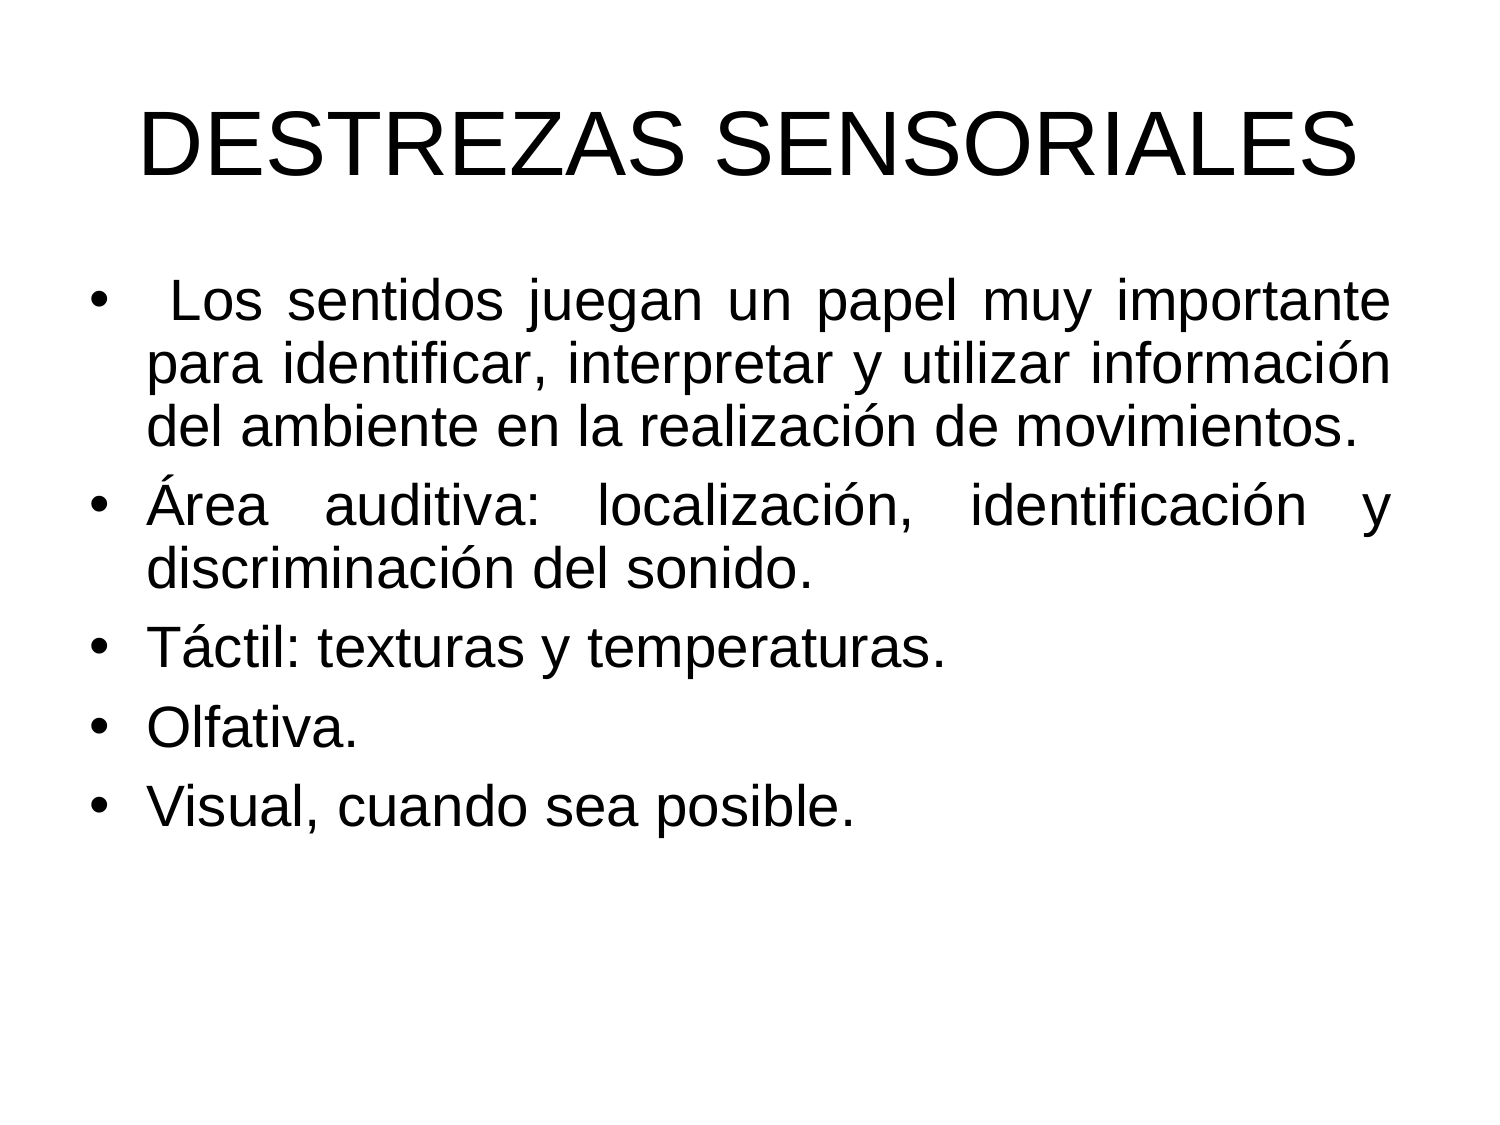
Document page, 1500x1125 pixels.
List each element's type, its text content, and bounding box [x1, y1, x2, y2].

list Los sentidos juegan un papel muy importante para identificar, interpretar y utilizar información del ambiente en la realización de movimientos. Área auditiva: localización, identificación y discriminación del sonido. Táctil: texturas y temperaturas. Olfativa. Visual, cuando sea posible. [75, 262, 1426, 1005]
title DESTREZAS SENSORIALES [75, 45, 1426, 233]
